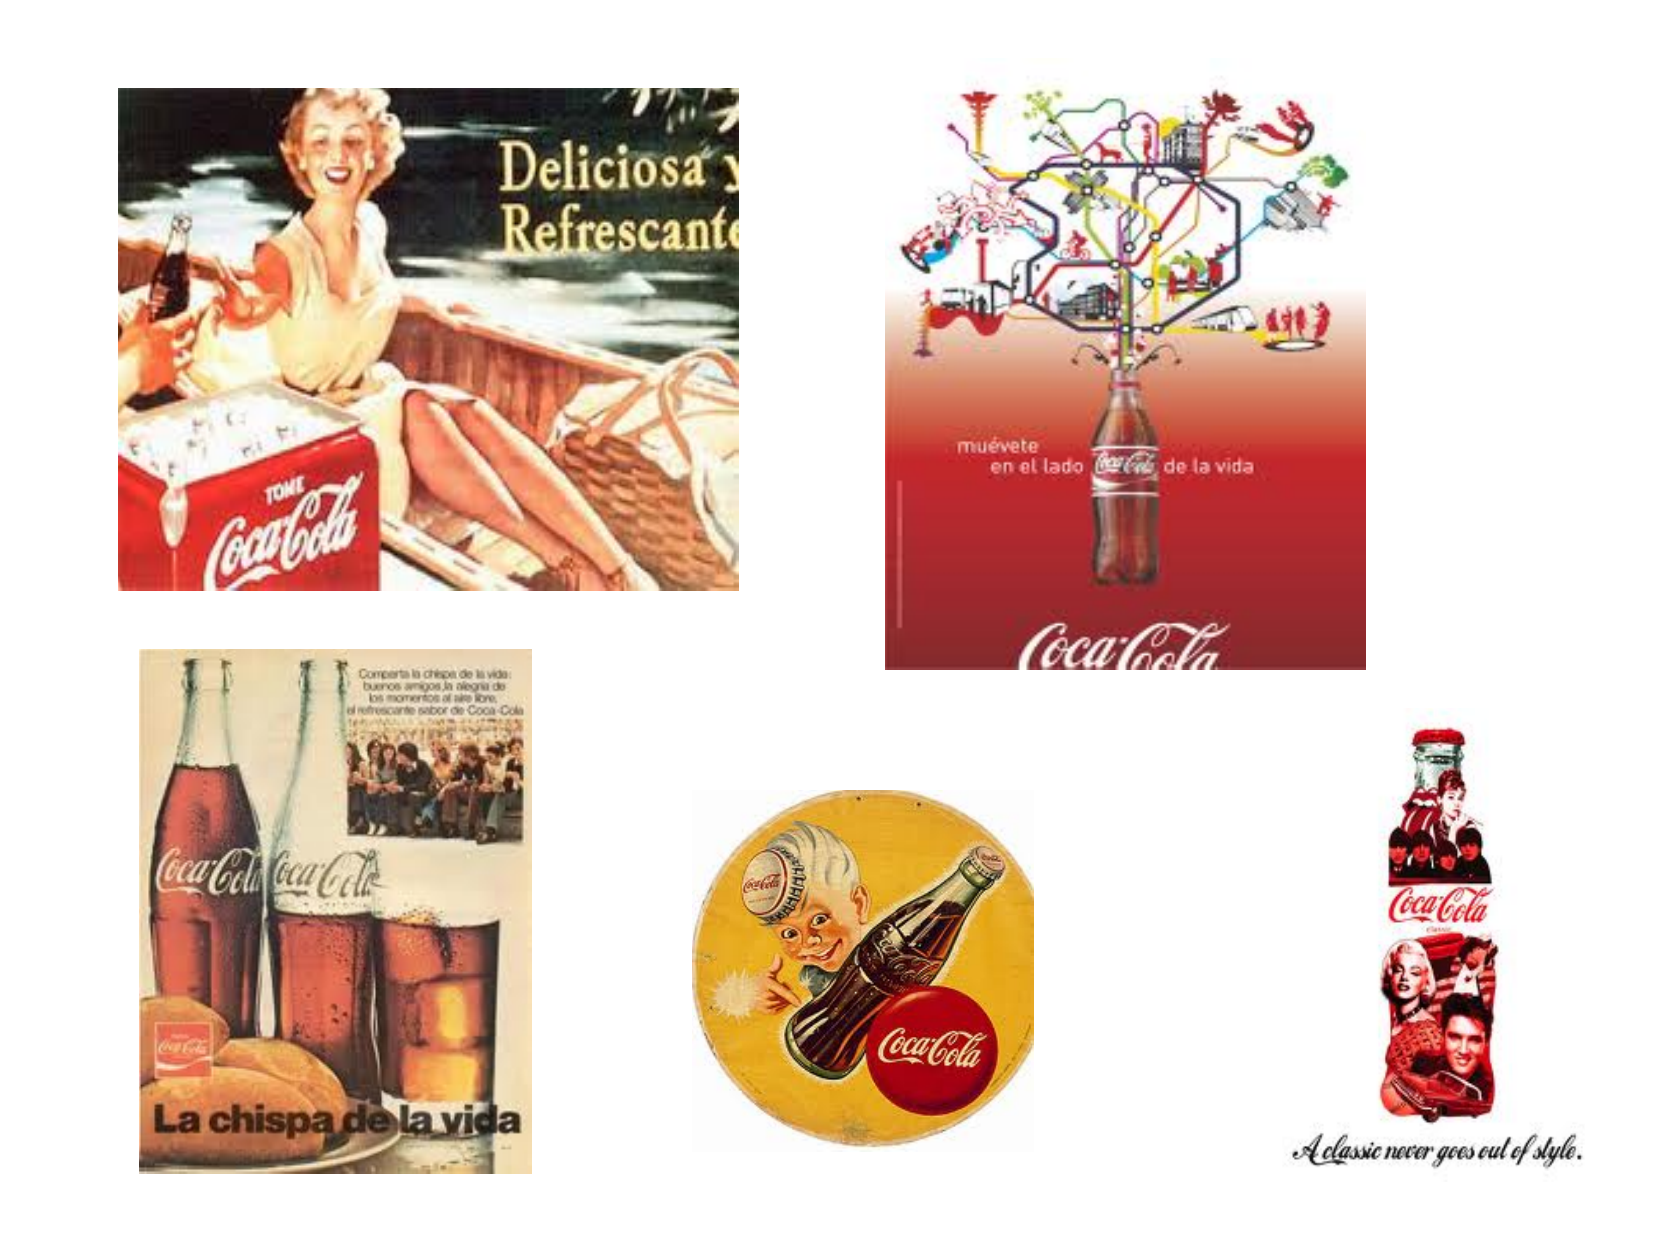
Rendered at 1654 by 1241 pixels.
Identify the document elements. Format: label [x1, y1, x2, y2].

picture [139, 649, 532, 1174]
picture [885, 58, 1366, 670]
picture [1269, 708, 1607, 1182]
picture [118, 88, 739, 591]
picture [692, 790, 1034, 1152]
